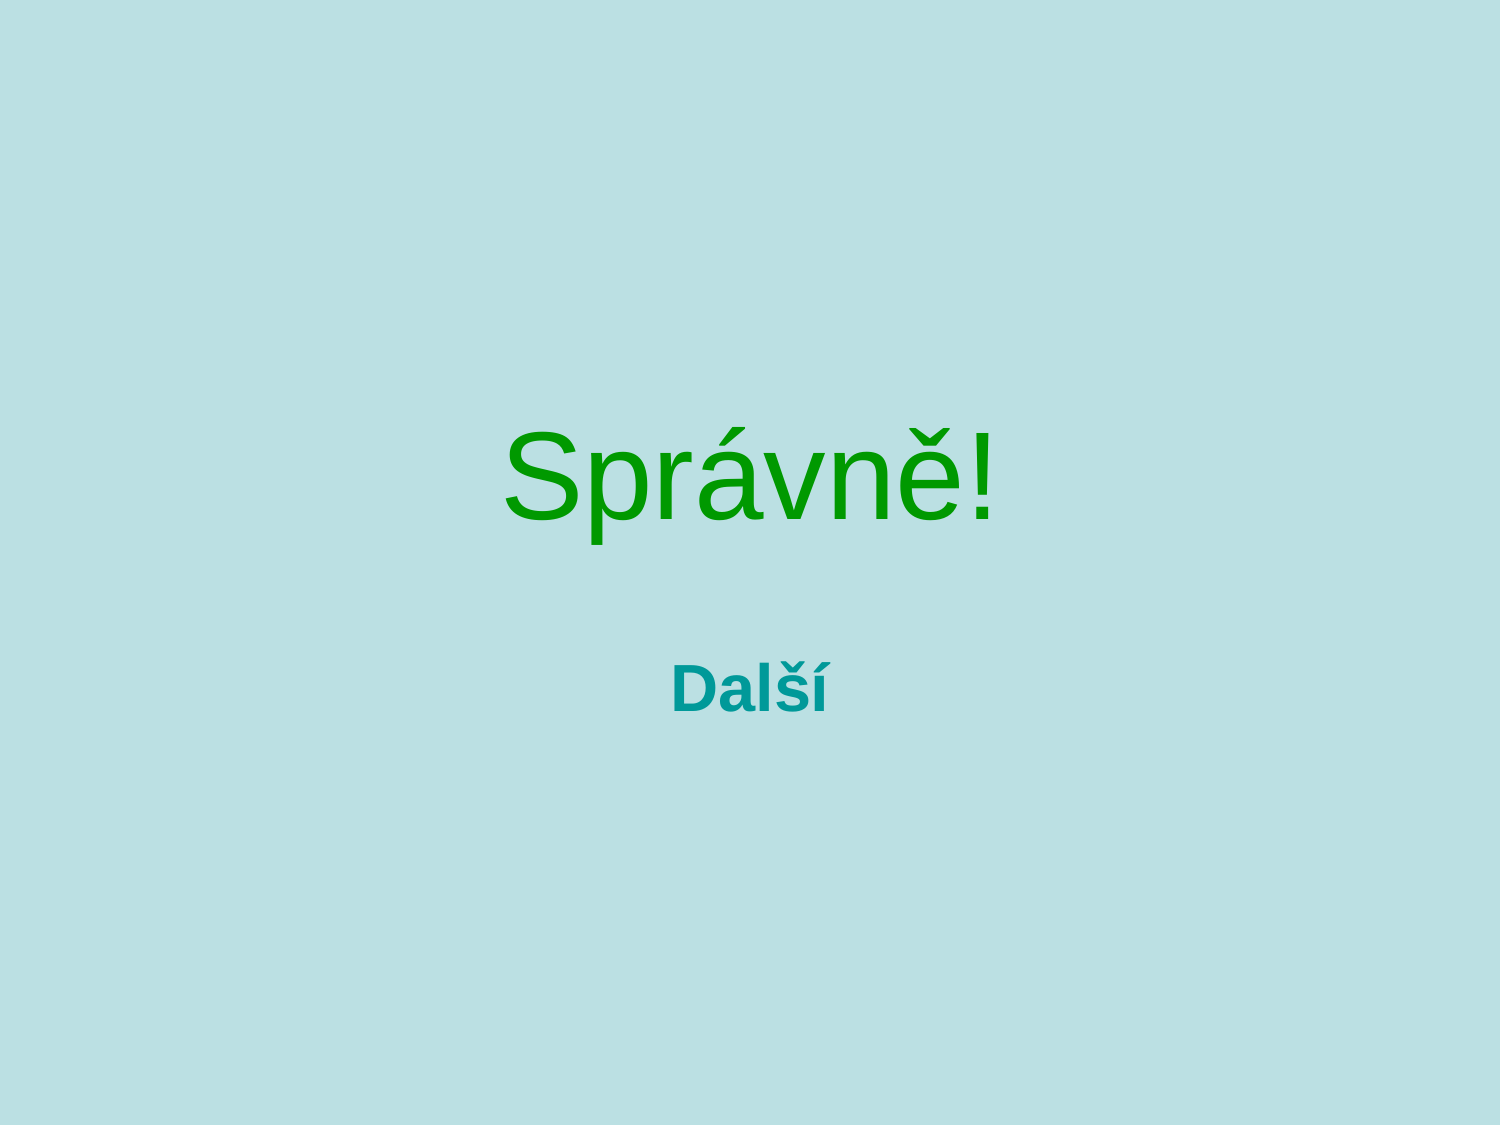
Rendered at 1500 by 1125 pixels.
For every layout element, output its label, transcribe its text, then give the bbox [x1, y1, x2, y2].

title Správně! [112, 349, 1388, 591]
text_box Další [225, 637, 1276, 926]
